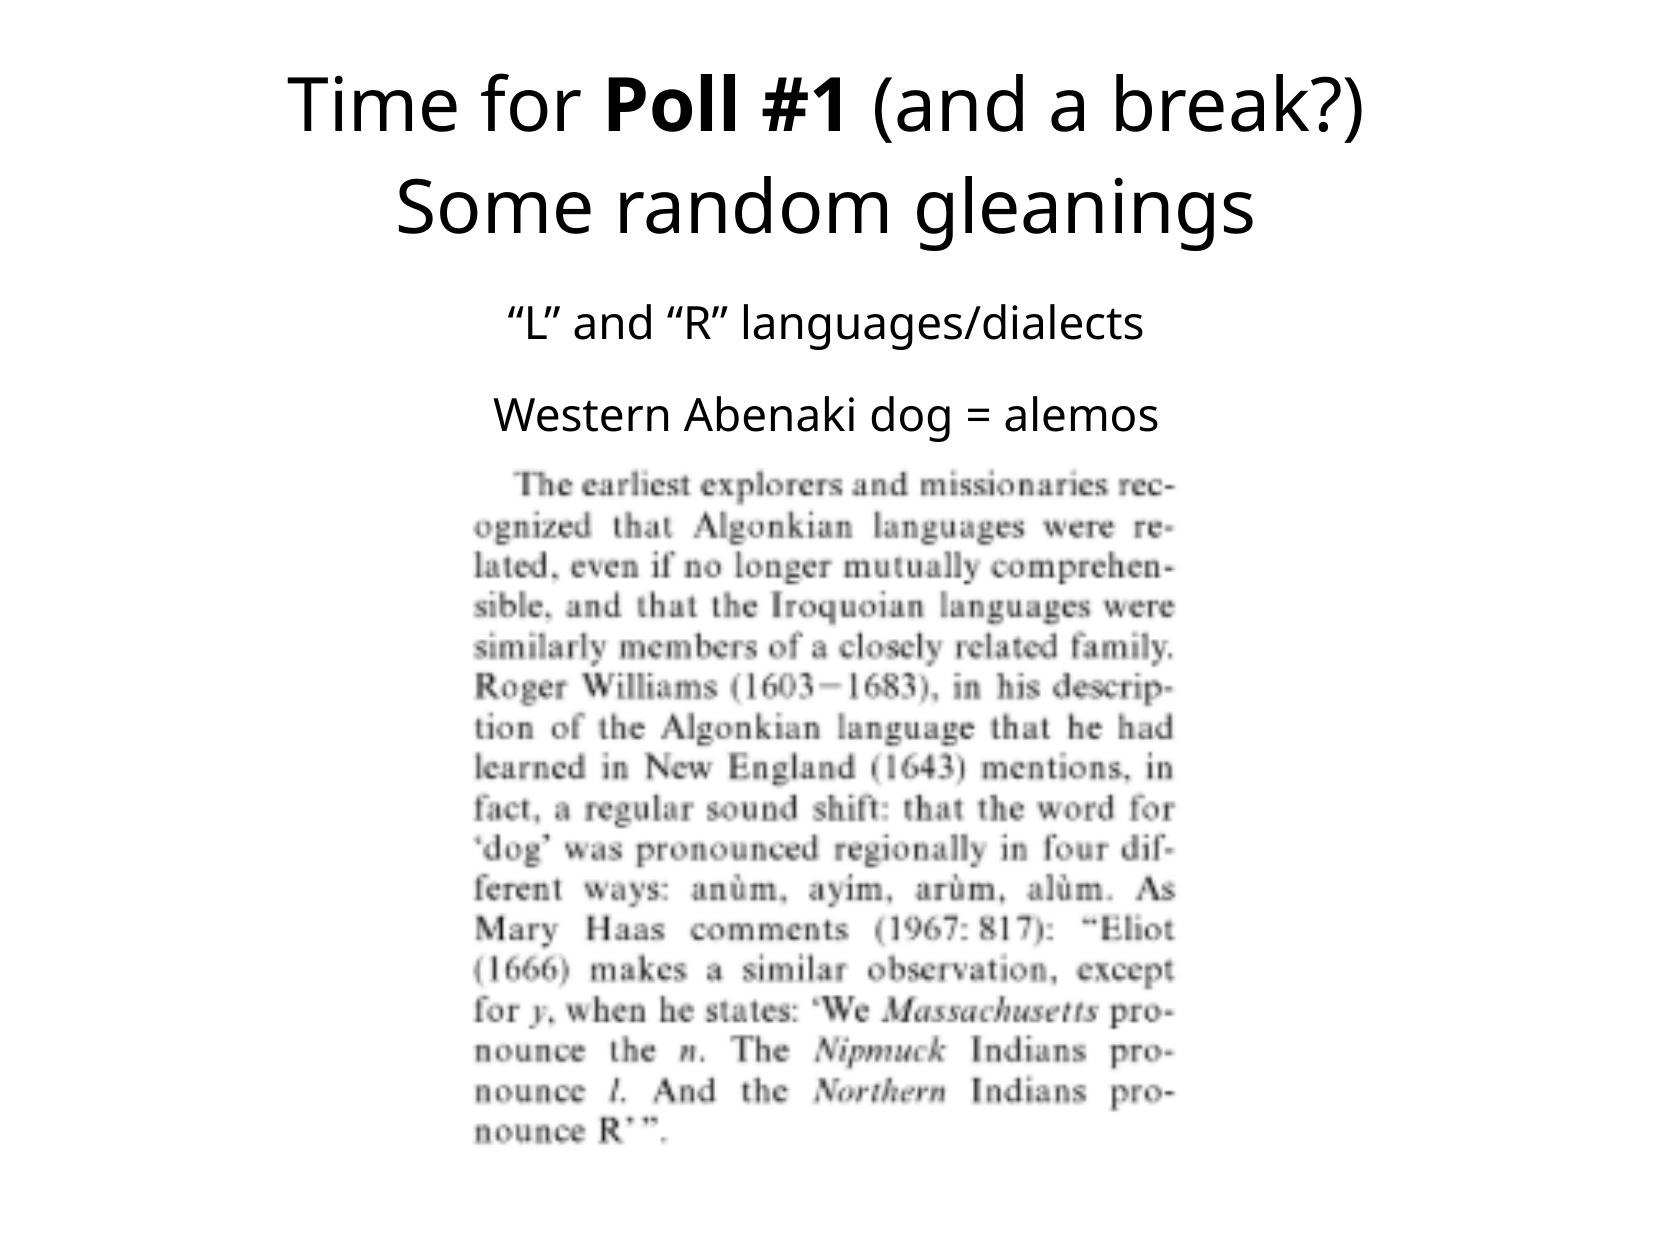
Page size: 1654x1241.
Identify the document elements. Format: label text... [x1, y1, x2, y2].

picture [458, 447, 1209, 1155]
title Time for Poll #1 (and a break?) Some random gleanings [82, 49, 1571, 257]
list “L” and “R” languages/dialects Western Abenaki dog = alemos [82, 290, 1571, 1109]
